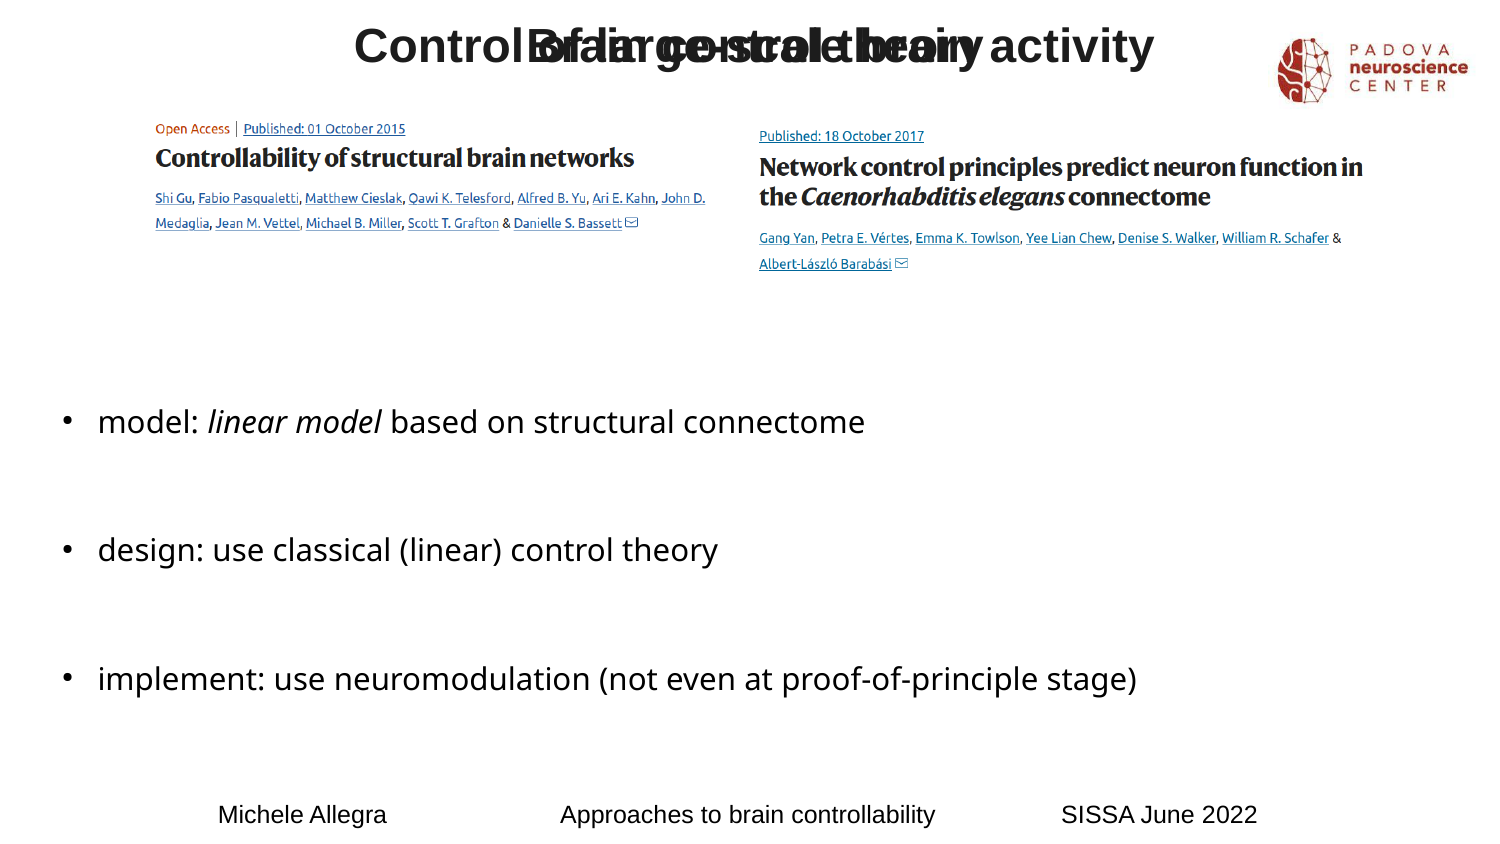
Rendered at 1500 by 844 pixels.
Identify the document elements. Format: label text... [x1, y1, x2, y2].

picture [752, 127, 1392, 281]
picture [147, 96, 714, 251]
text_box Michele Allegra Approaches to brain controllability SISSA June 2022 [64, 788, 1415, 840]
picture [1268, 10, 1476, 123]
text_box model: linear model based on structural connectome design: use classical (linear) control theory implement: use neuromodulation (not even at proof-of-principle stage) [47, 307, 1288, 719]
text_box Brain control theory [74, 0, 1436, 95]
